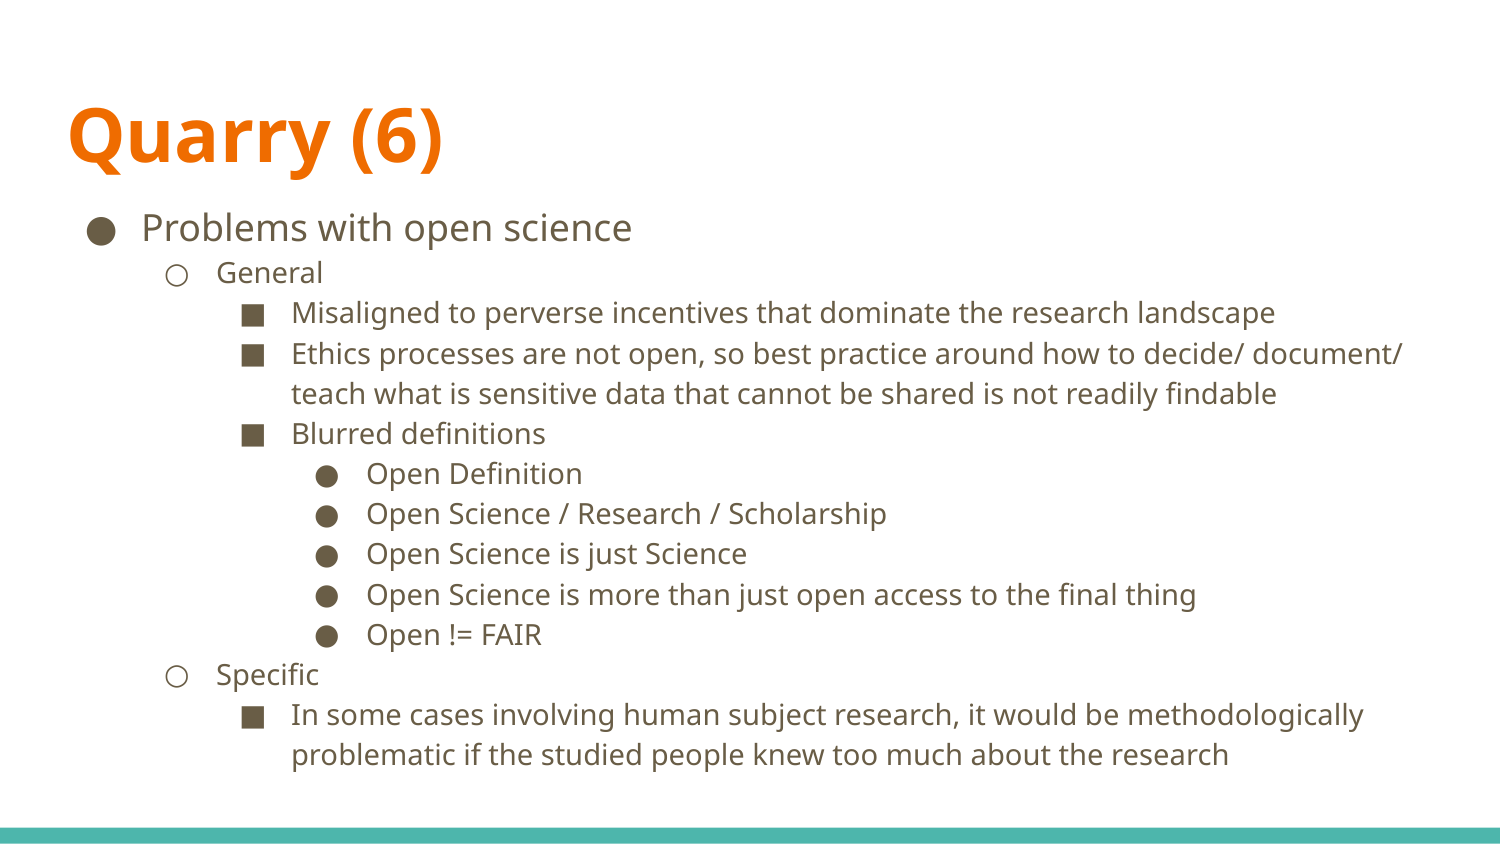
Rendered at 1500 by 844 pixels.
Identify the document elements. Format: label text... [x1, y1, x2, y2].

title Quarry (6) [51, 72, 1449, 182]
list Problems with open science General Misaligned to perverse incentives that dominate the research landscape Ethics processes are not open, so best practice around how to decide/ document/ teach what is sensitive data that cannot be shared is not readily findable Blurred definitions Open Definition Open Science / Research / Scholarship Open Science is just Science Open Science is more than just open access to the final thing Open != FAIR Specific In some cases involving human subject research, it would be methodologically problematic if the studied people knew too much about the research [51, 182, 1449, 787]
